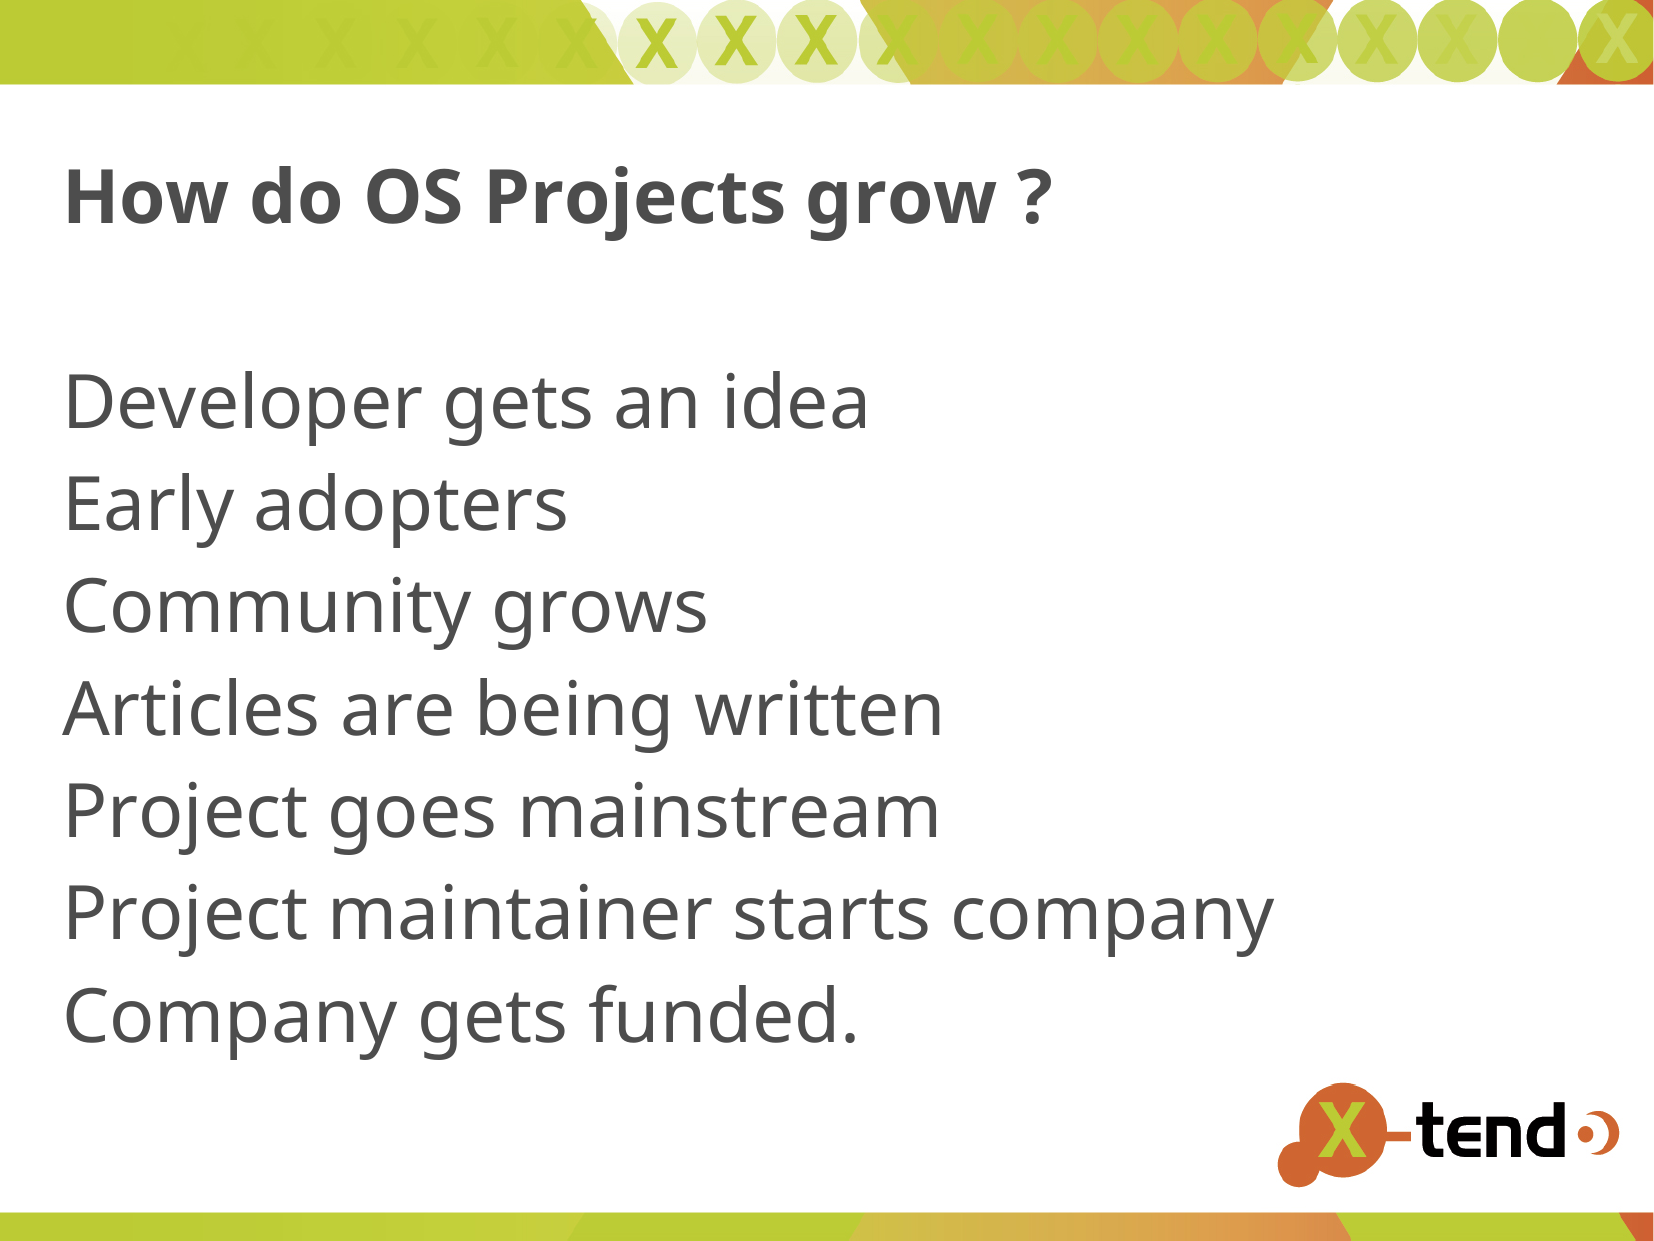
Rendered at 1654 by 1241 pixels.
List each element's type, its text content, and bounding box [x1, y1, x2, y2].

picture [0, 0, 1654, 1241]
text_box How do OS Projects grow ? Developer gets an idea Early adopters Community grows Articles are being written Project goes mainstream Project maintainer starts company Company gets funded. [47, 135, 1438, 1241]
